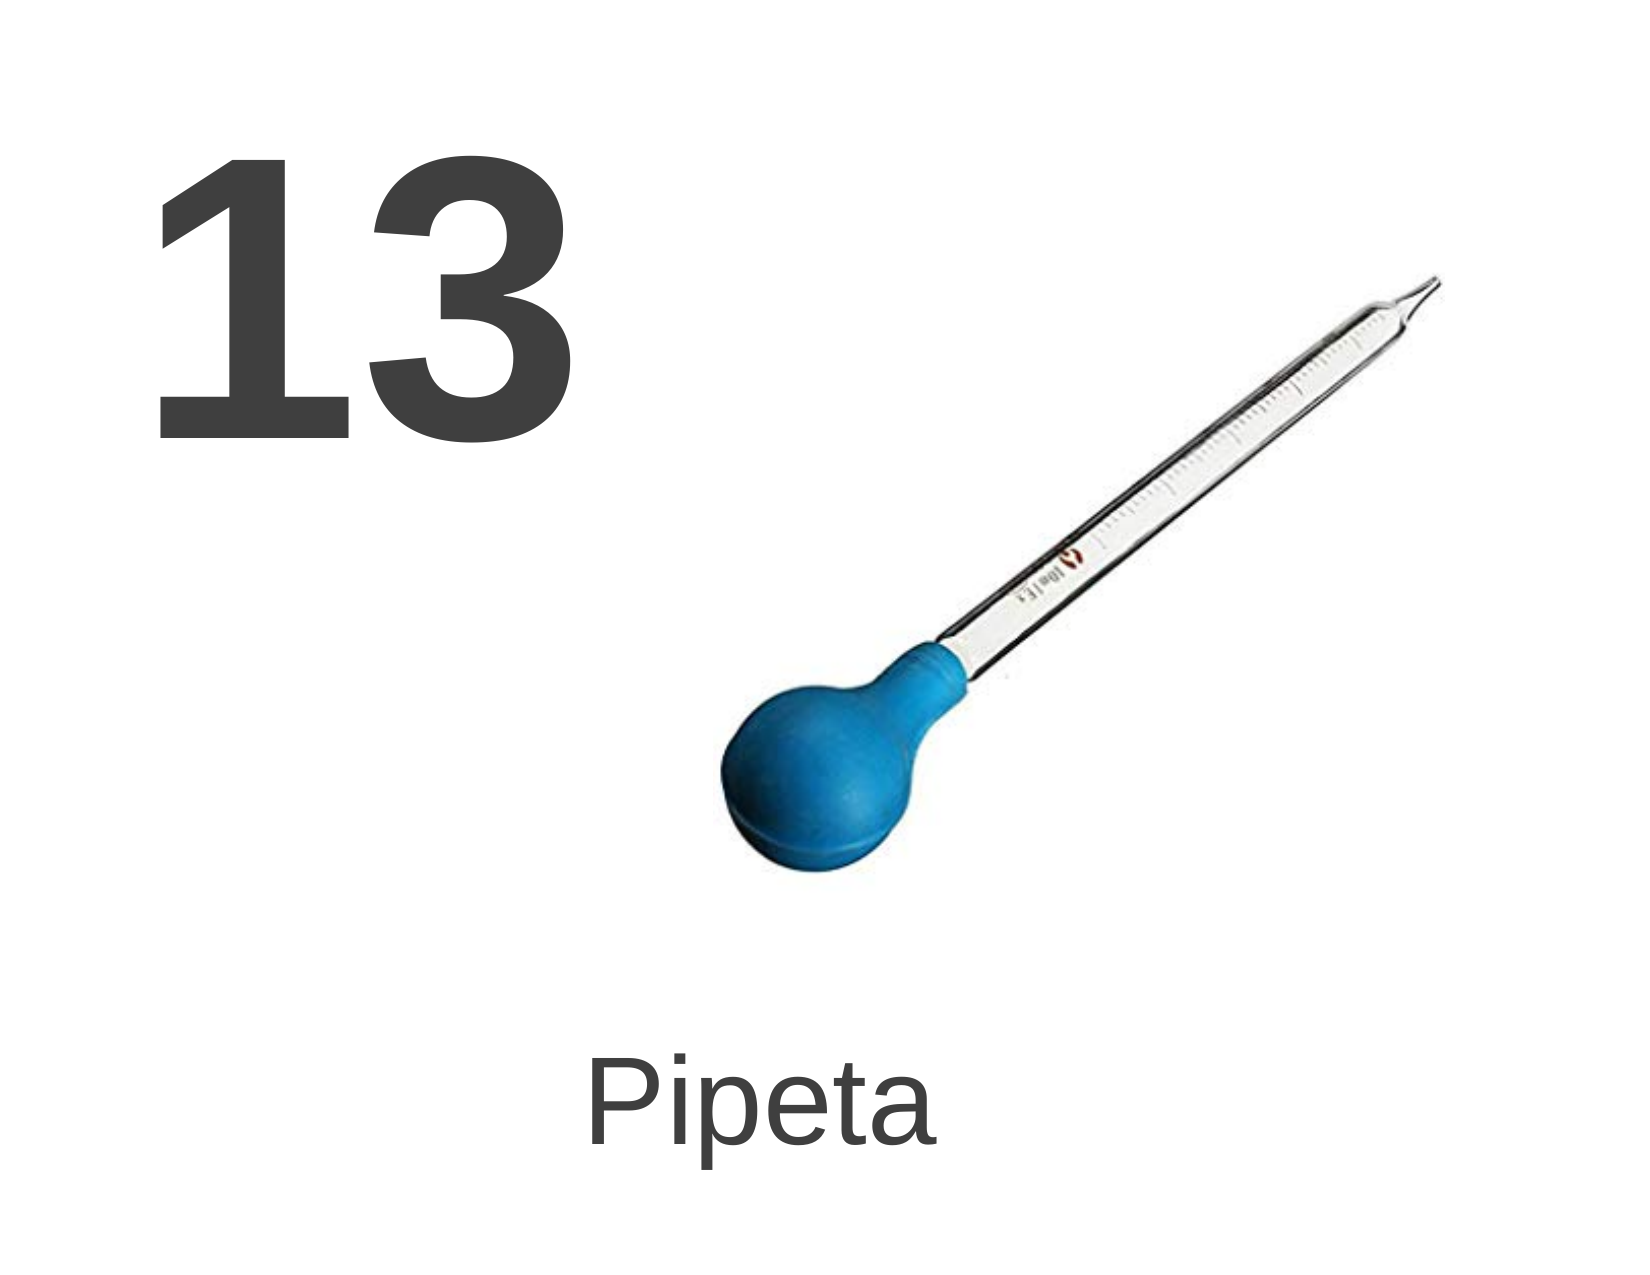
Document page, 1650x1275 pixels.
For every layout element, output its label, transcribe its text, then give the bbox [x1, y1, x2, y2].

text_box Pipeta [223, 1012, 1297, 1179]
picture [713, 111, 1445, 1045]
text_box 13 [91, 83, 630, 534]
